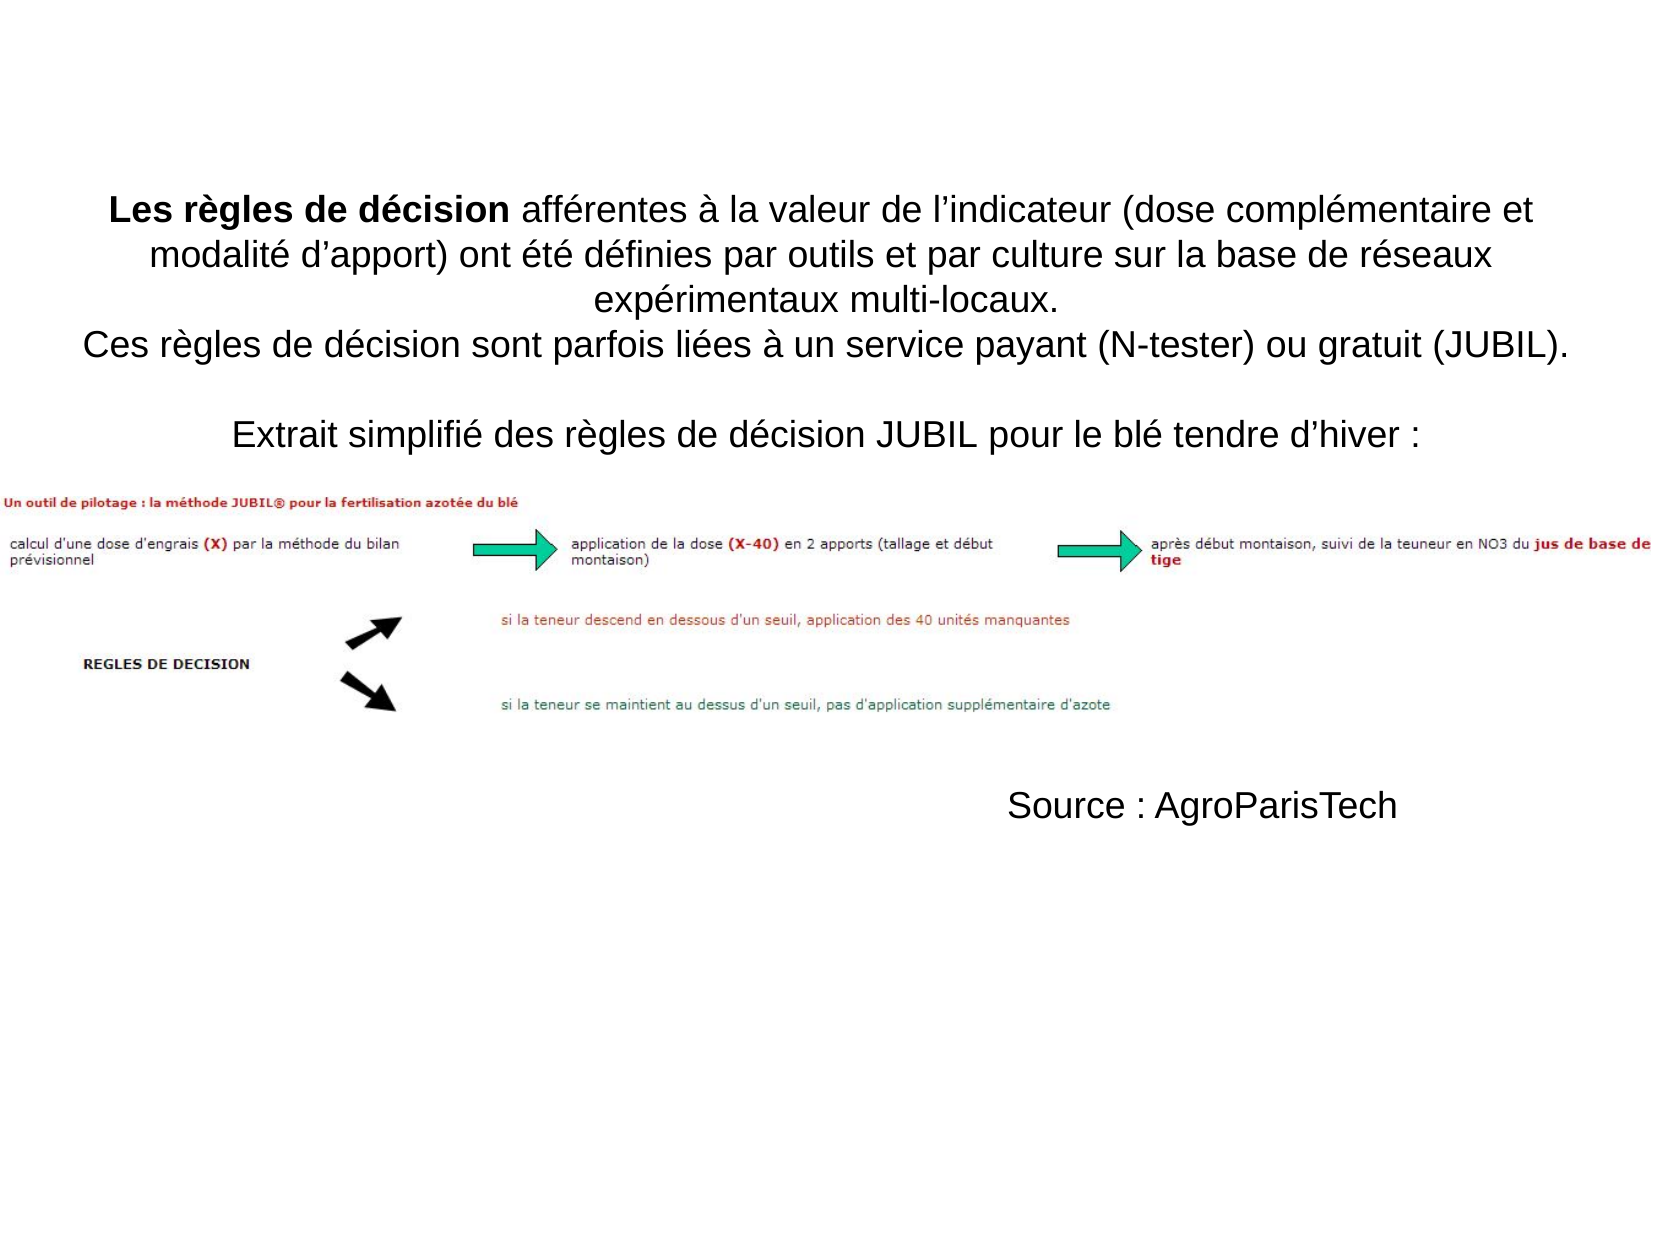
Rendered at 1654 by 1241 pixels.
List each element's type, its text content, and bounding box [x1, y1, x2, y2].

picture [0, 496, 1651, 744]
title Les règles de décision afférentes à la valeur de l’indicateur (dose complémentaire et modalité d’apport) ont été définies par outils et par culture sur la base de réseaux expérimentaux multi-locaux. Ces règles de décision sont parfois liées à un service payant (N-tester) ou gratuit (JUBIL). Extrait simplifié des règles de décision JUBIL pour le blé tendre d’hiver : [82, 49, 1571, 496]
text_box Source : AgroParisTech [992, 773, 1512, 834]
